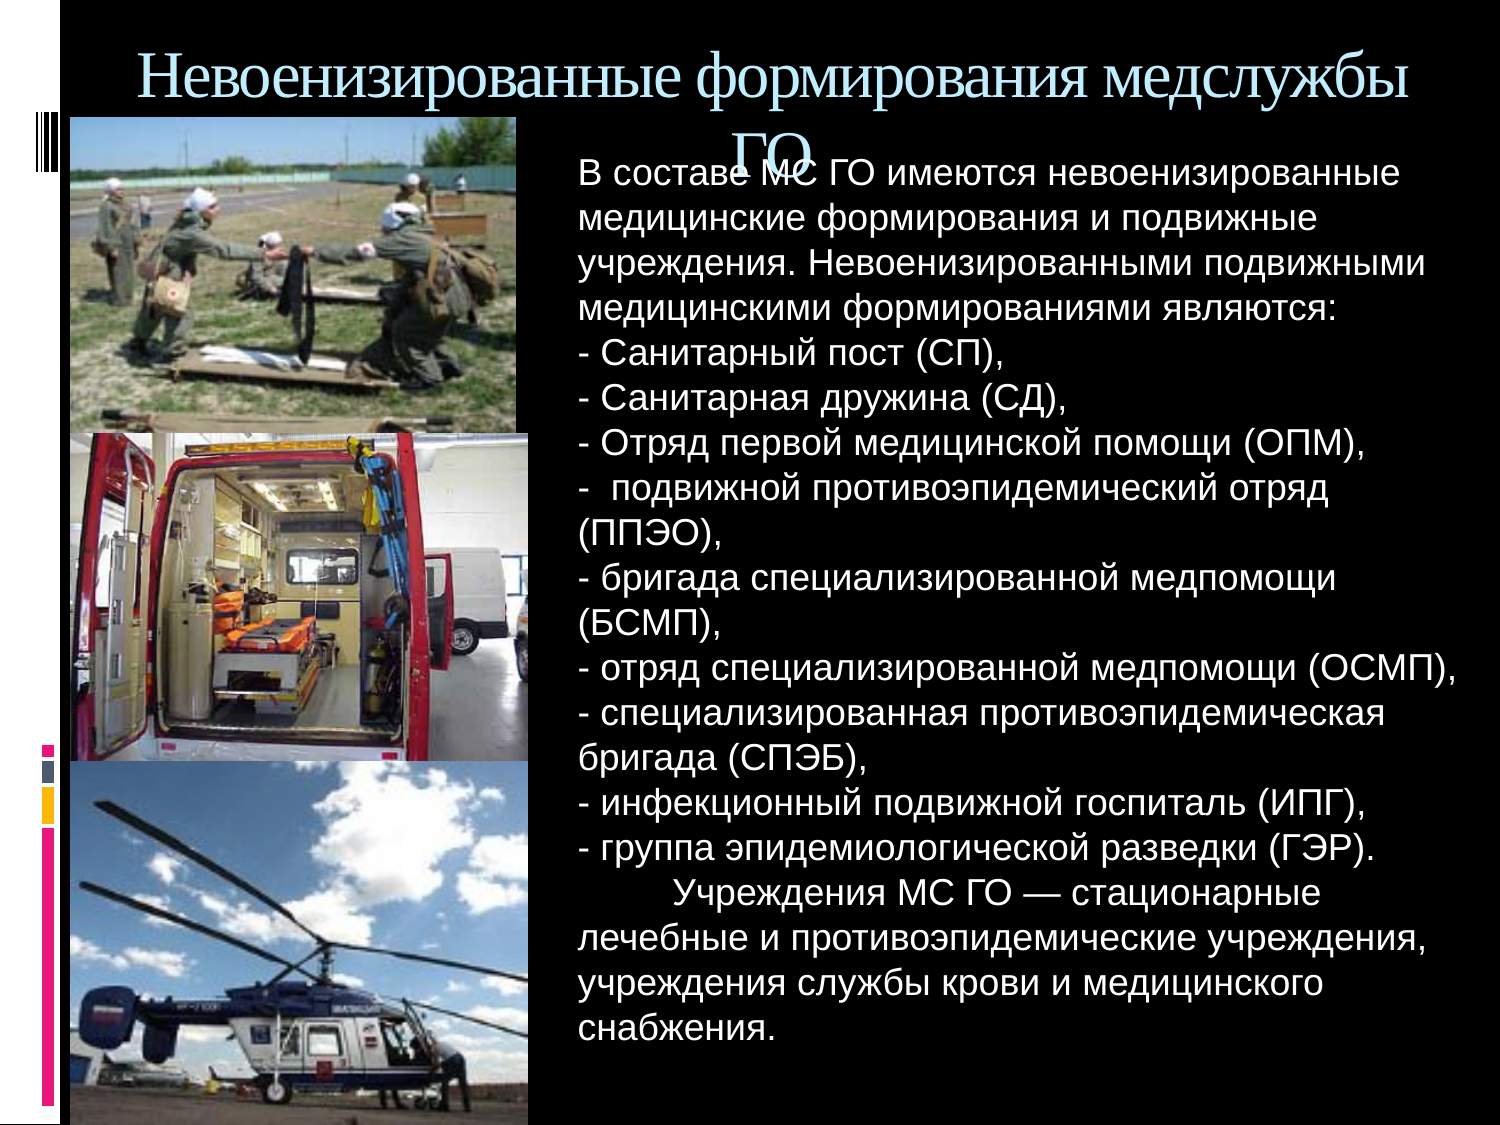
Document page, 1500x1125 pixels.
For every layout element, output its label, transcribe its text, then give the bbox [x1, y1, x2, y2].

text_box В составе МС ГО имеются невоенизированные медицинские формирования и подвижные учреждения. Невоенизированными подвижными медицинскими формированиями являются: - Санитарный пост (СП), - Санитарная дружина (СД), - Отряд первой медицинской помощи (ОПМ), - подвижной противоэпидемический отряд (ППЭО), - бригада специализированной медпомощи (БСМП), - отряд специализированной медпомощи (ОСМП), - специализированная противоэпидемическая бригада (СПЭБ), - инфекционный подвижной госпиталь (ИПГ), - группа эпидемиологической разведки (ГЭР). Учреждения МС ГО — стационарные лечебные и противоэпидемические учреждения, учреждения службы крови и медицинского снабжения. [562, 140, 1500, 1065]
picture [70, 117, 528, 1125]
title Невоенизированные формирования медслужбы ГО [117, 23, 1428, 127]
